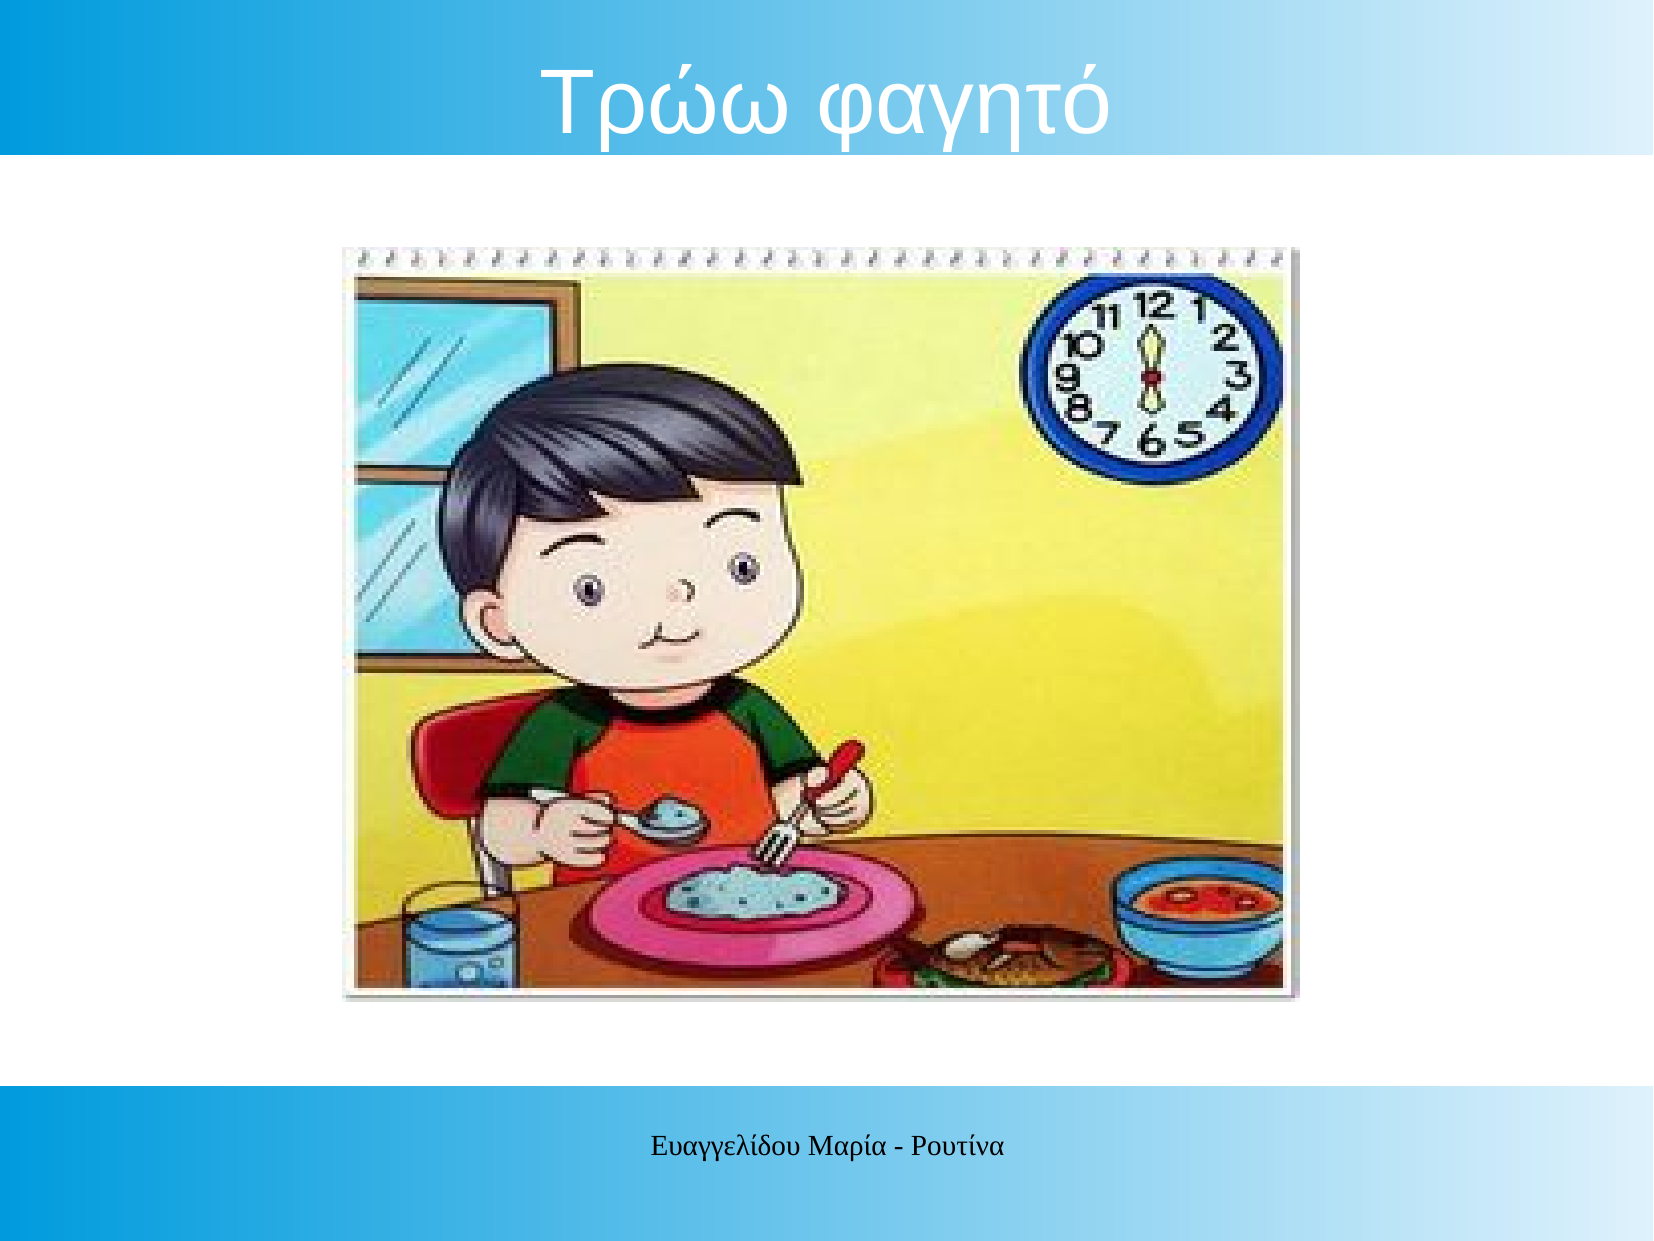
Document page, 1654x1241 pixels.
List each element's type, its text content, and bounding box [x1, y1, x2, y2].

picture [342, 247, 1300, 1002]
title Τρώω φαγητό [82, 49, 1571, 155]
